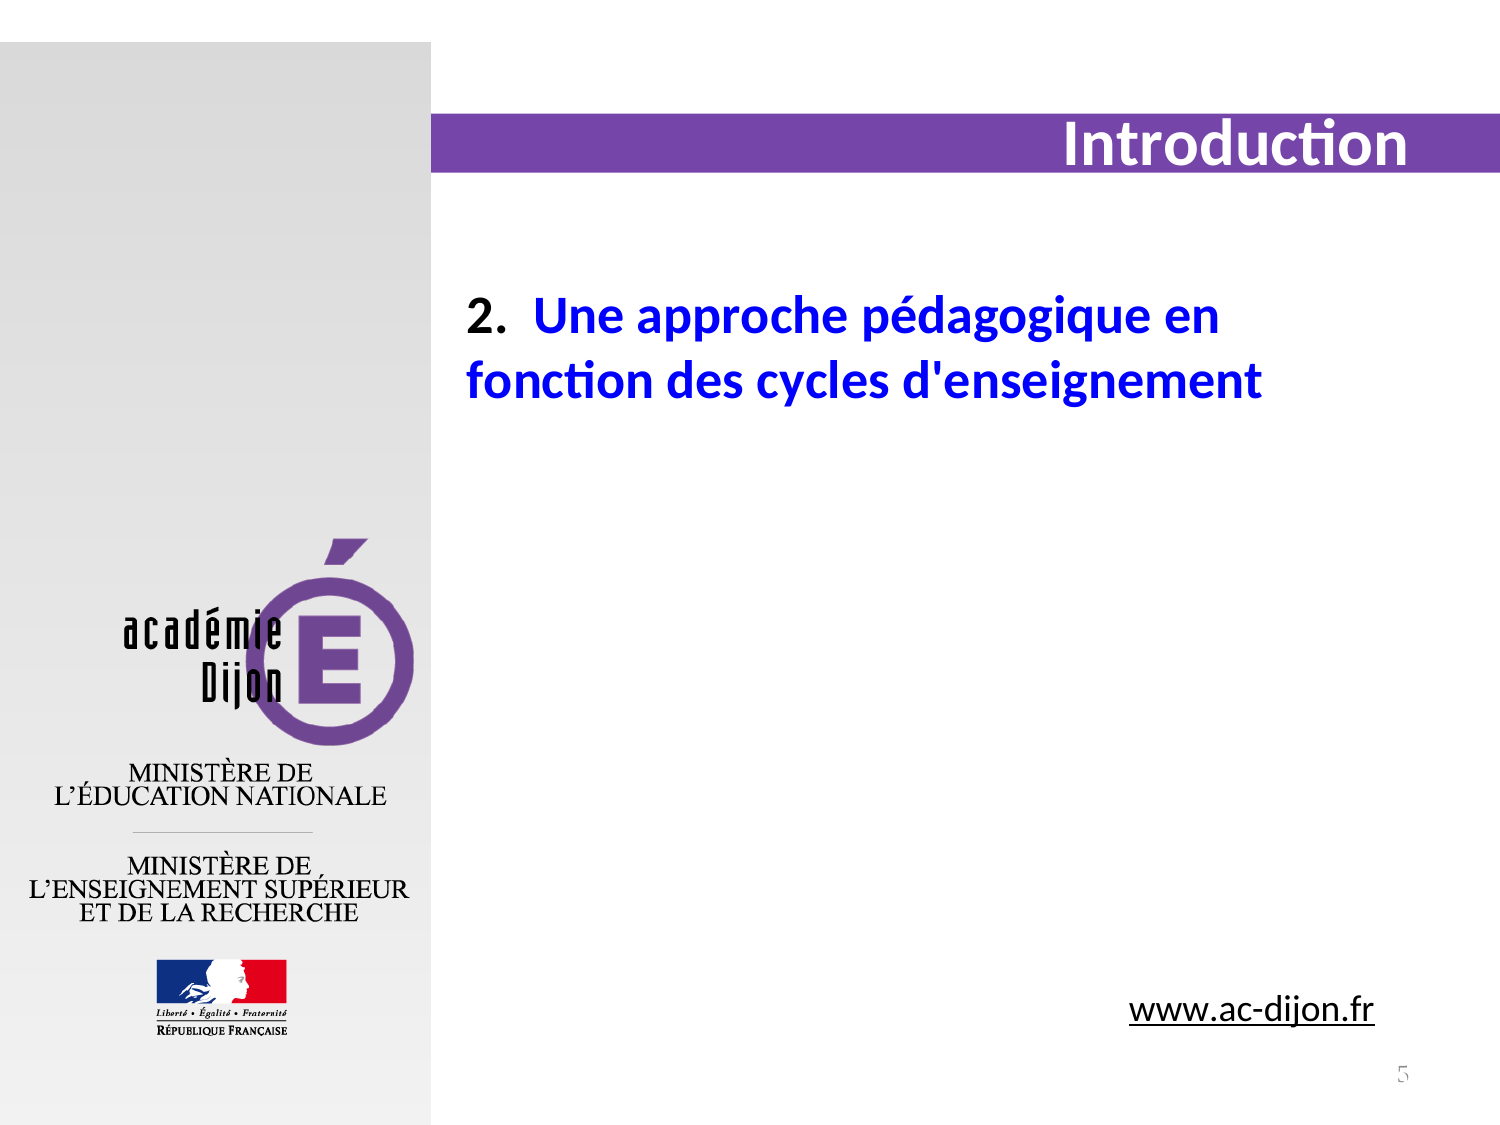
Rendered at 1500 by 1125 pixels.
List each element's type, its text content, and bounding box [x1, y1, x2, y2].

text_box <numéro> [1074, 1042, 1425, 1103]
picture [29, 538, 414, 1036]
text_box 2. Une approche pédagogique en fonction des cycles d'enseignement [318, 271, 1425, 941]
text_box Introduction [360, 45, 1425, 233]
